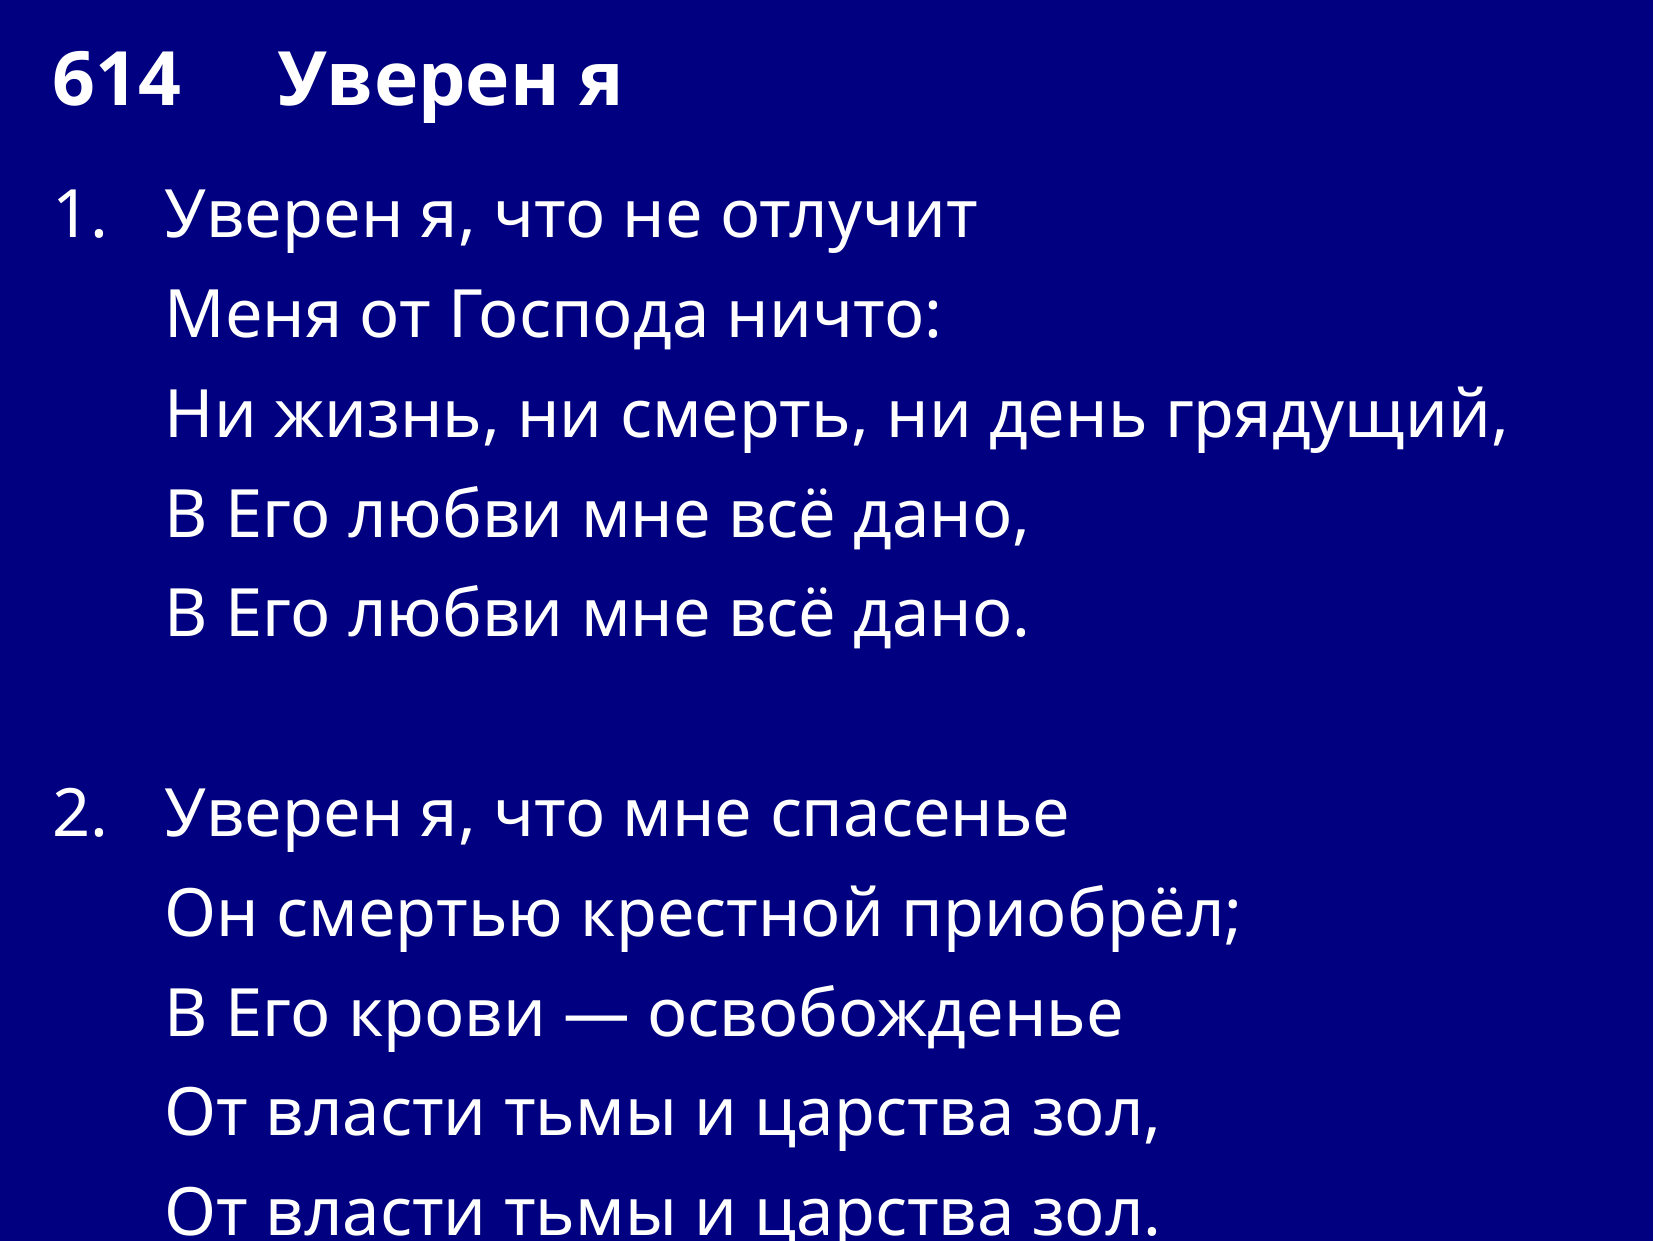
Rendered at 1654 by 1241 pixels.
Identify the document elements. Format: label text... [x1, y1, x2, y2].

text_box 614 Уверен я [37, 18, 1576, 131]
text_box 1. Уверен я, что не отлучит Меня от Господа ничто: Ни жизнь, ни смерть, ни день грядущий, В Его любви мне всё дано, В Его любви мне всё дано. 2. Уверен я, что мне спасенье Он смертью крестной приобрёл; В Его крови — освобожденье От власти тьмы и царства зол, От власти тьмы и царства зол. [37, 150, 1653, 1163]
